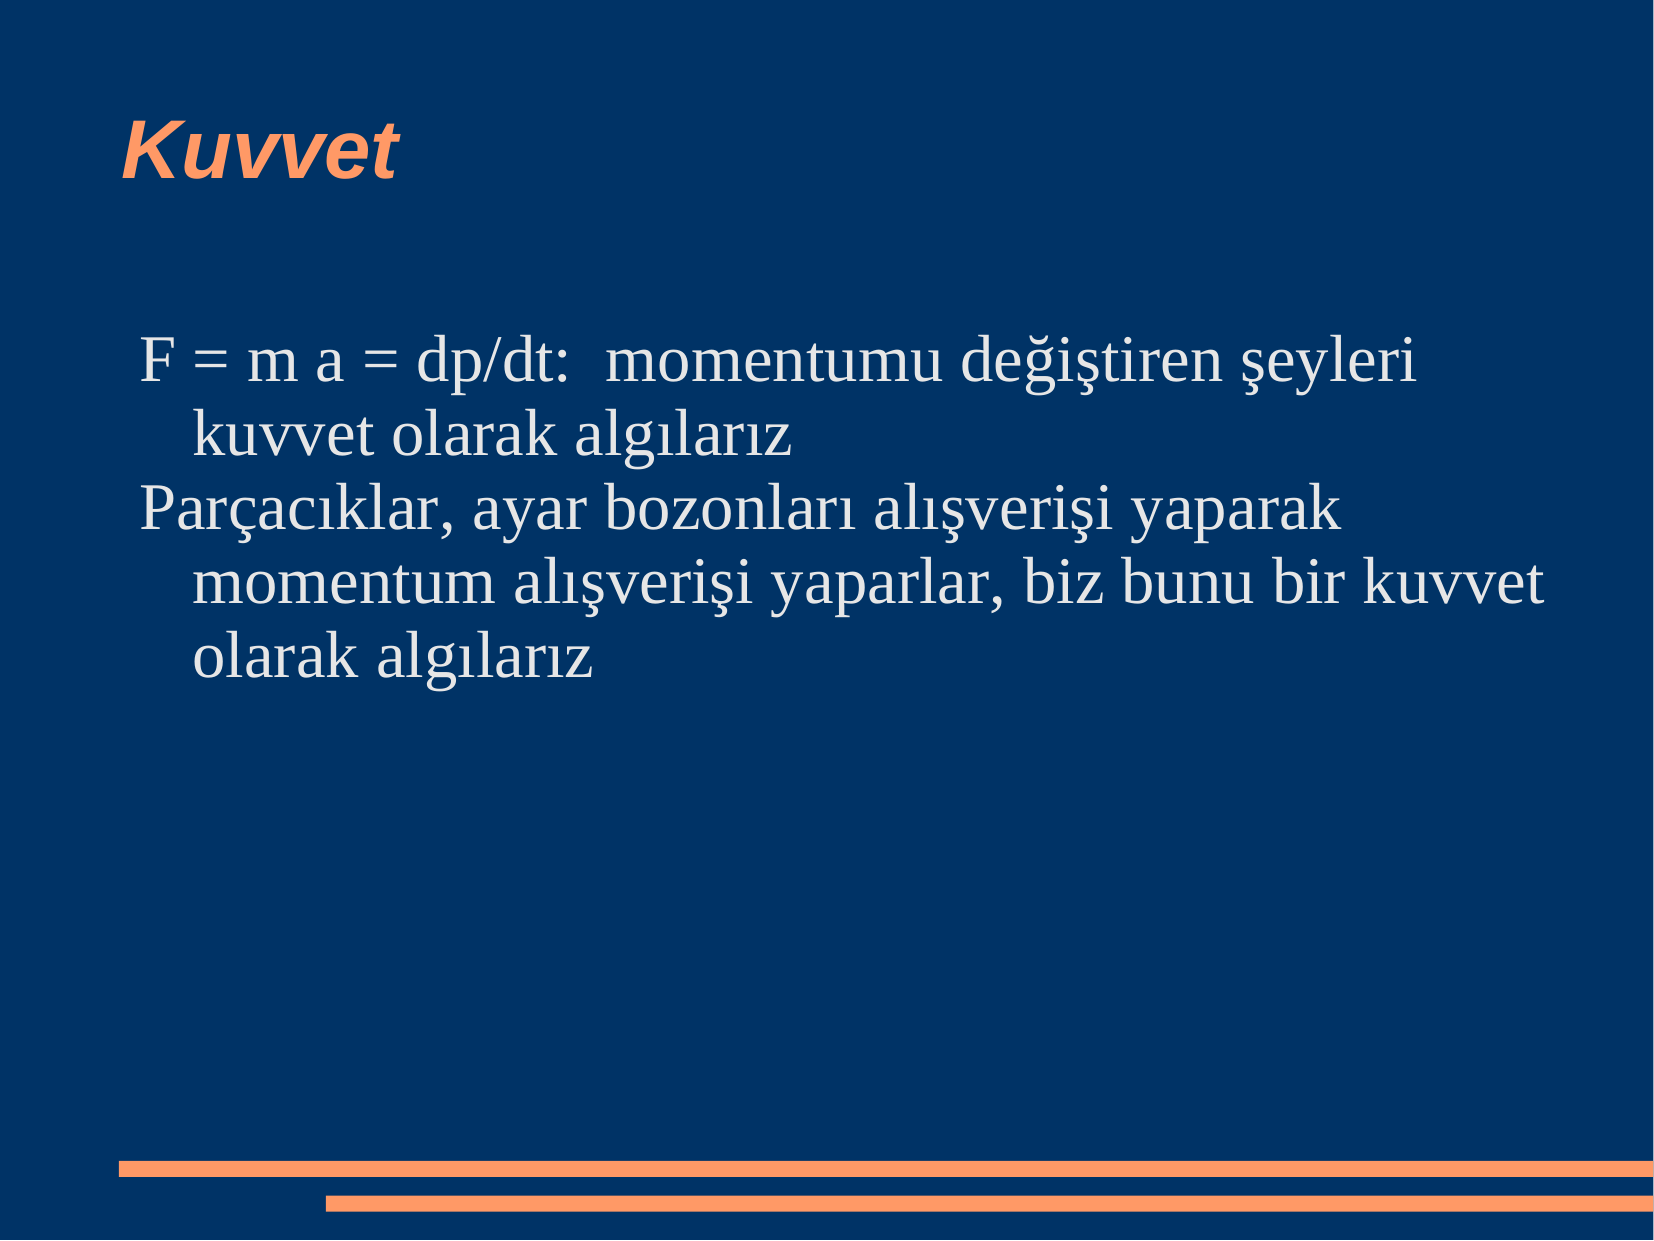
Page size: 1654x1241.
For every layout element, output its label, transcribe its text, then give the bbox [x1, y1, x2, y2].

title Kuvvet [121, 46, 1534, 254]
list F = m a = dp/dt: momentumu değiştiren şeyleri kuvvet olarak algılarız Parçacıklar, ayar bozonları alışverişi yaparak momentum alışverişi yaparlar, biz bunu bir kuvvet olarak algılarız [121, 322, 1561, 1118]
